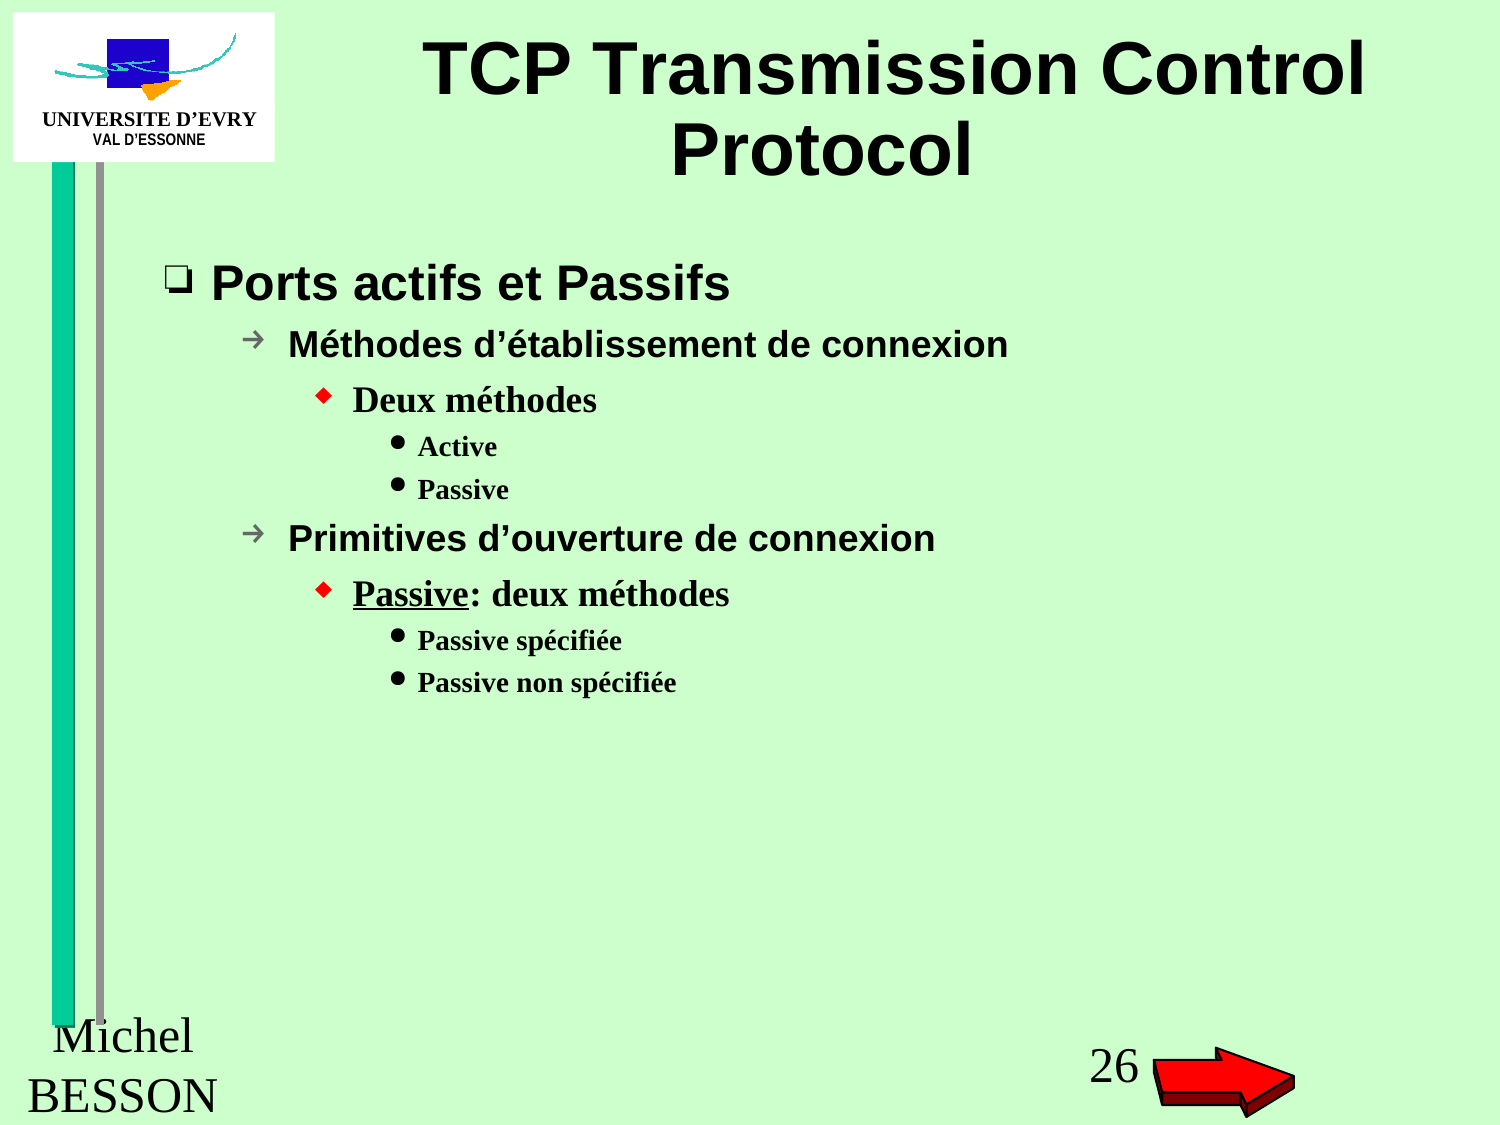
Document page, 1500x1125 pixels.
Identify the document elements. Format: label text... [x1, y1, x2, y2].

list Ports actifs et Passifs Méthodes d’établissement de connexion Deux méthodes Active Passive Primitives d’ouverture de connexion Passive: deux méthodes Passive spécifiée Passive non spécifiée [149, 249, 1196, 1015]
title TCP Transmission Control Protocol [324, 22, 1466, 200]
picture [24, 21, 263, 101]
text_box [1153, 1047, 1294, 1117]
